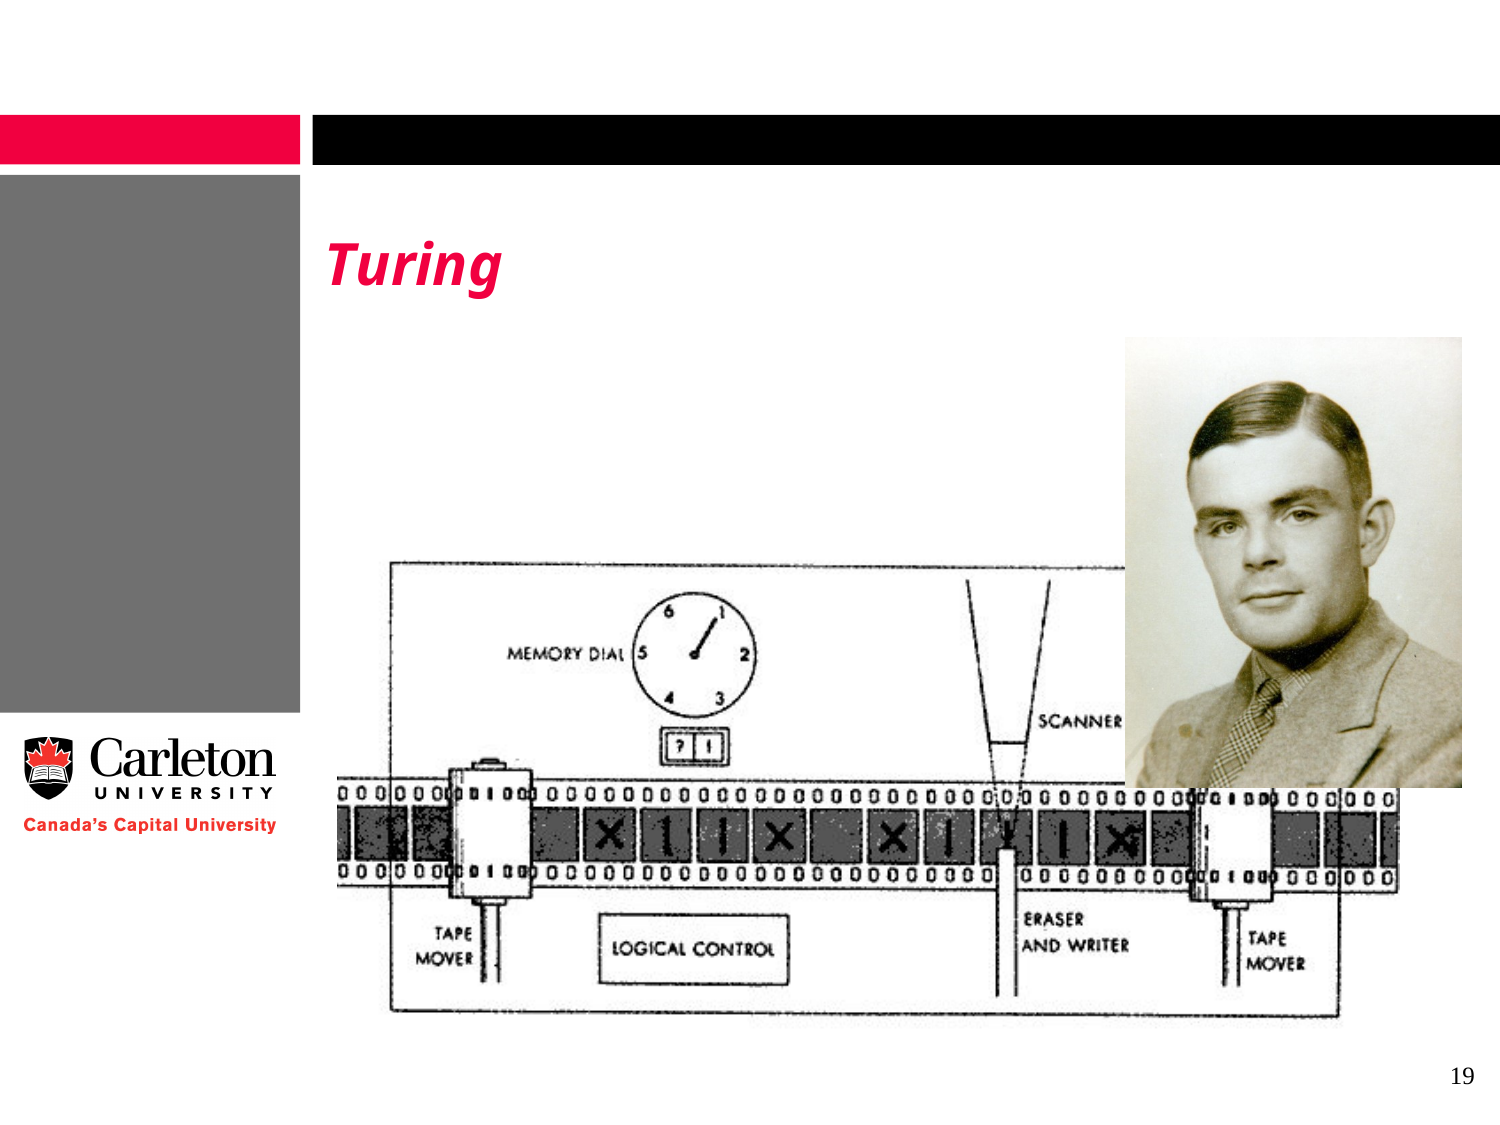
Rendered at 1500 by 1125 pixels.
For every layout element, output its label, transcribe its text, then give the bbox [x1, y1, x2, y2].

picture [337, 337, 1462, 1043]
picture [24, 737, 276, 834]
title Turing [324, 194, 1450, 331]
